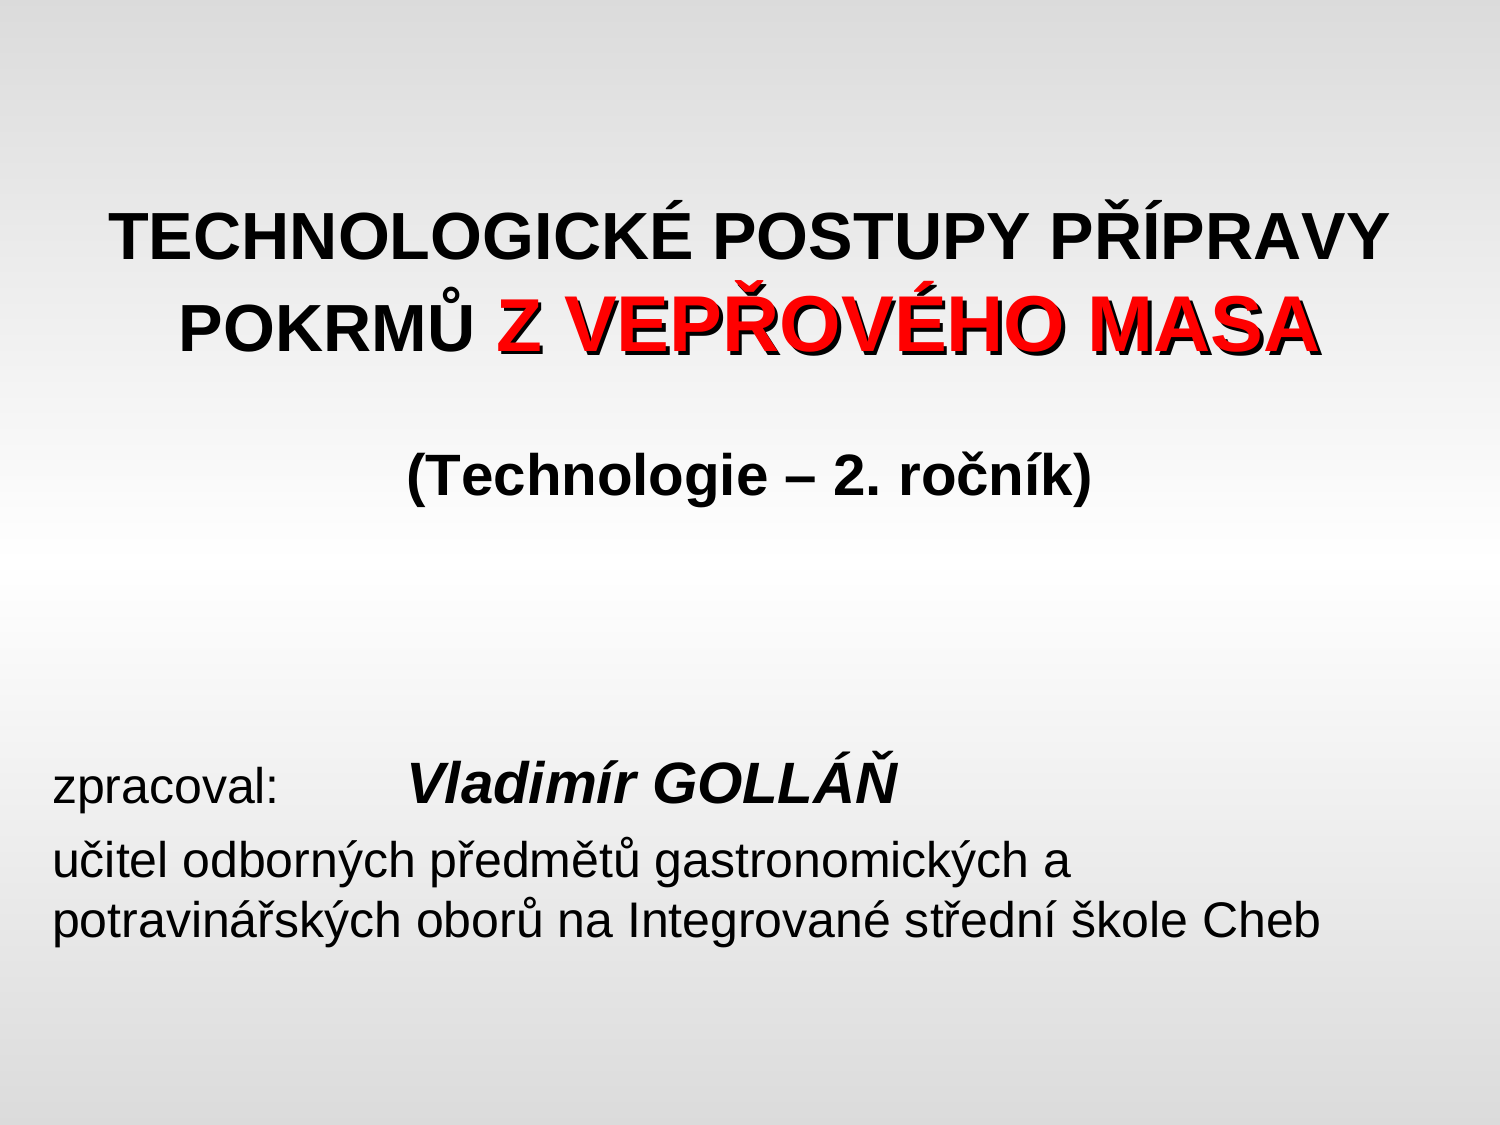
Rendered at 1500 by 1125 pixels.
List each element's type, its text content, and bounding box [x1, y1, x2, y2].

subtitle zpracoval: Vladimír GOLLÁŇ učitel odborných předmětů gastronomických a potravinářských oborů na Integrované střední škole Cheb [37, 737, 1425, 1013]
title TECHNOLOGICKÉ POSTUPY PŘÍPRAVY POKRMŮ Z VEPŘOVÉHO MASA (Technologie – 2. ročník) [24, 137, 1476, 563]
